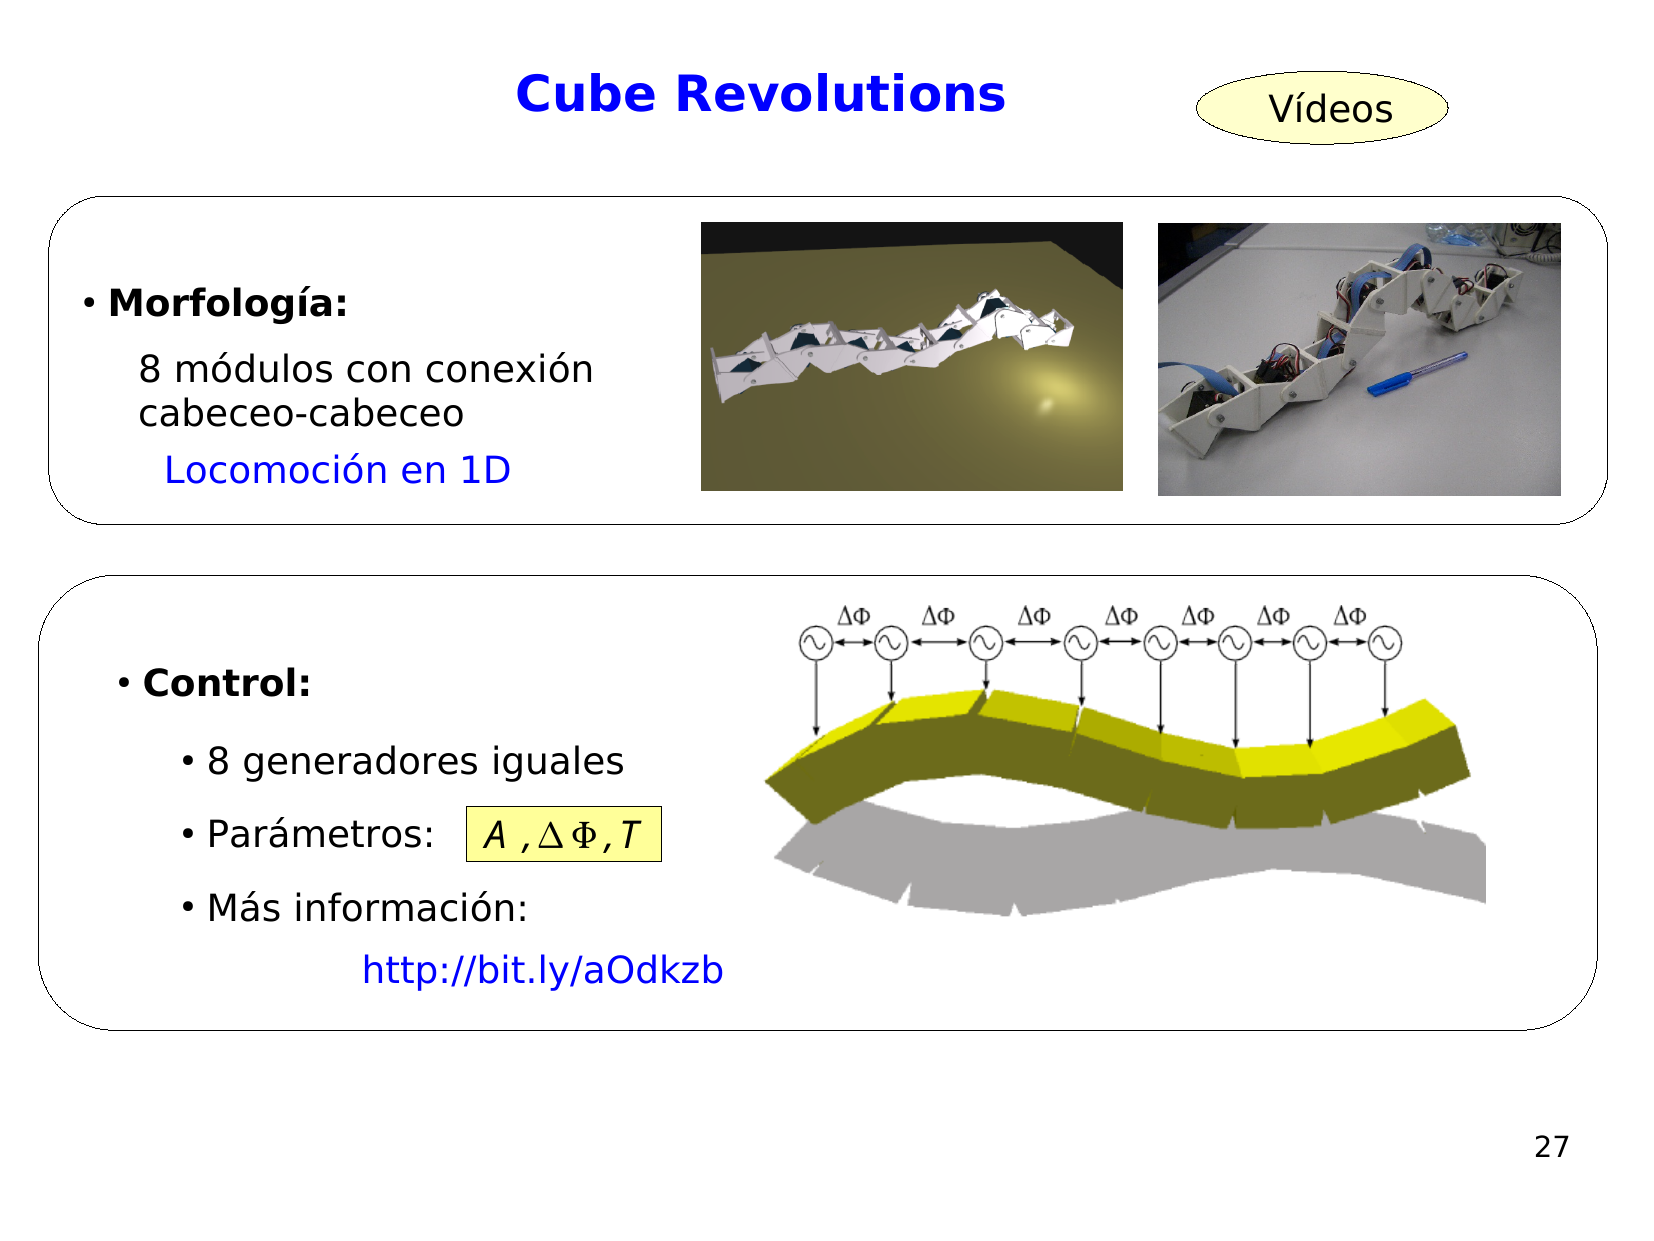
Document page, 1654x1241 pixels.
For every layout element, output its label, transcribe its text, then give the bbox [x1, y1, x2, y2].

text_box Vídeos [1253, 79, 1409, 139]
text_box http://bit.ly/aOdkzb [346, 941, 740, 1000]
picture [1158, 223, 1561, 496]
chart [475, 812, 652, 861]
text_box [1196, 71, 1400, 139]
text_box [1257, 139, 1387, 145]
text_box [466, 806, 662, 862]
text_box [1409, 81, 1449, 135]
text_box Control: [102, 654, 328, 713]
text_box Morfología: [67, 274, 378, 333]
text_box Cube Revolutions [500, 57, 1023, 131]
text_box Locomoción en 1D [149, 441, 528, 501]
text_box 8 generadores iguales Parámetros: Más información: [166, 732, 709, 938]
picture [701, 222, 1123, 492]
text_box 8 módulos con conexión cabeceo-cabeceo [123, 340, 666, 443]
picture [749, 605, 1486, 924]
